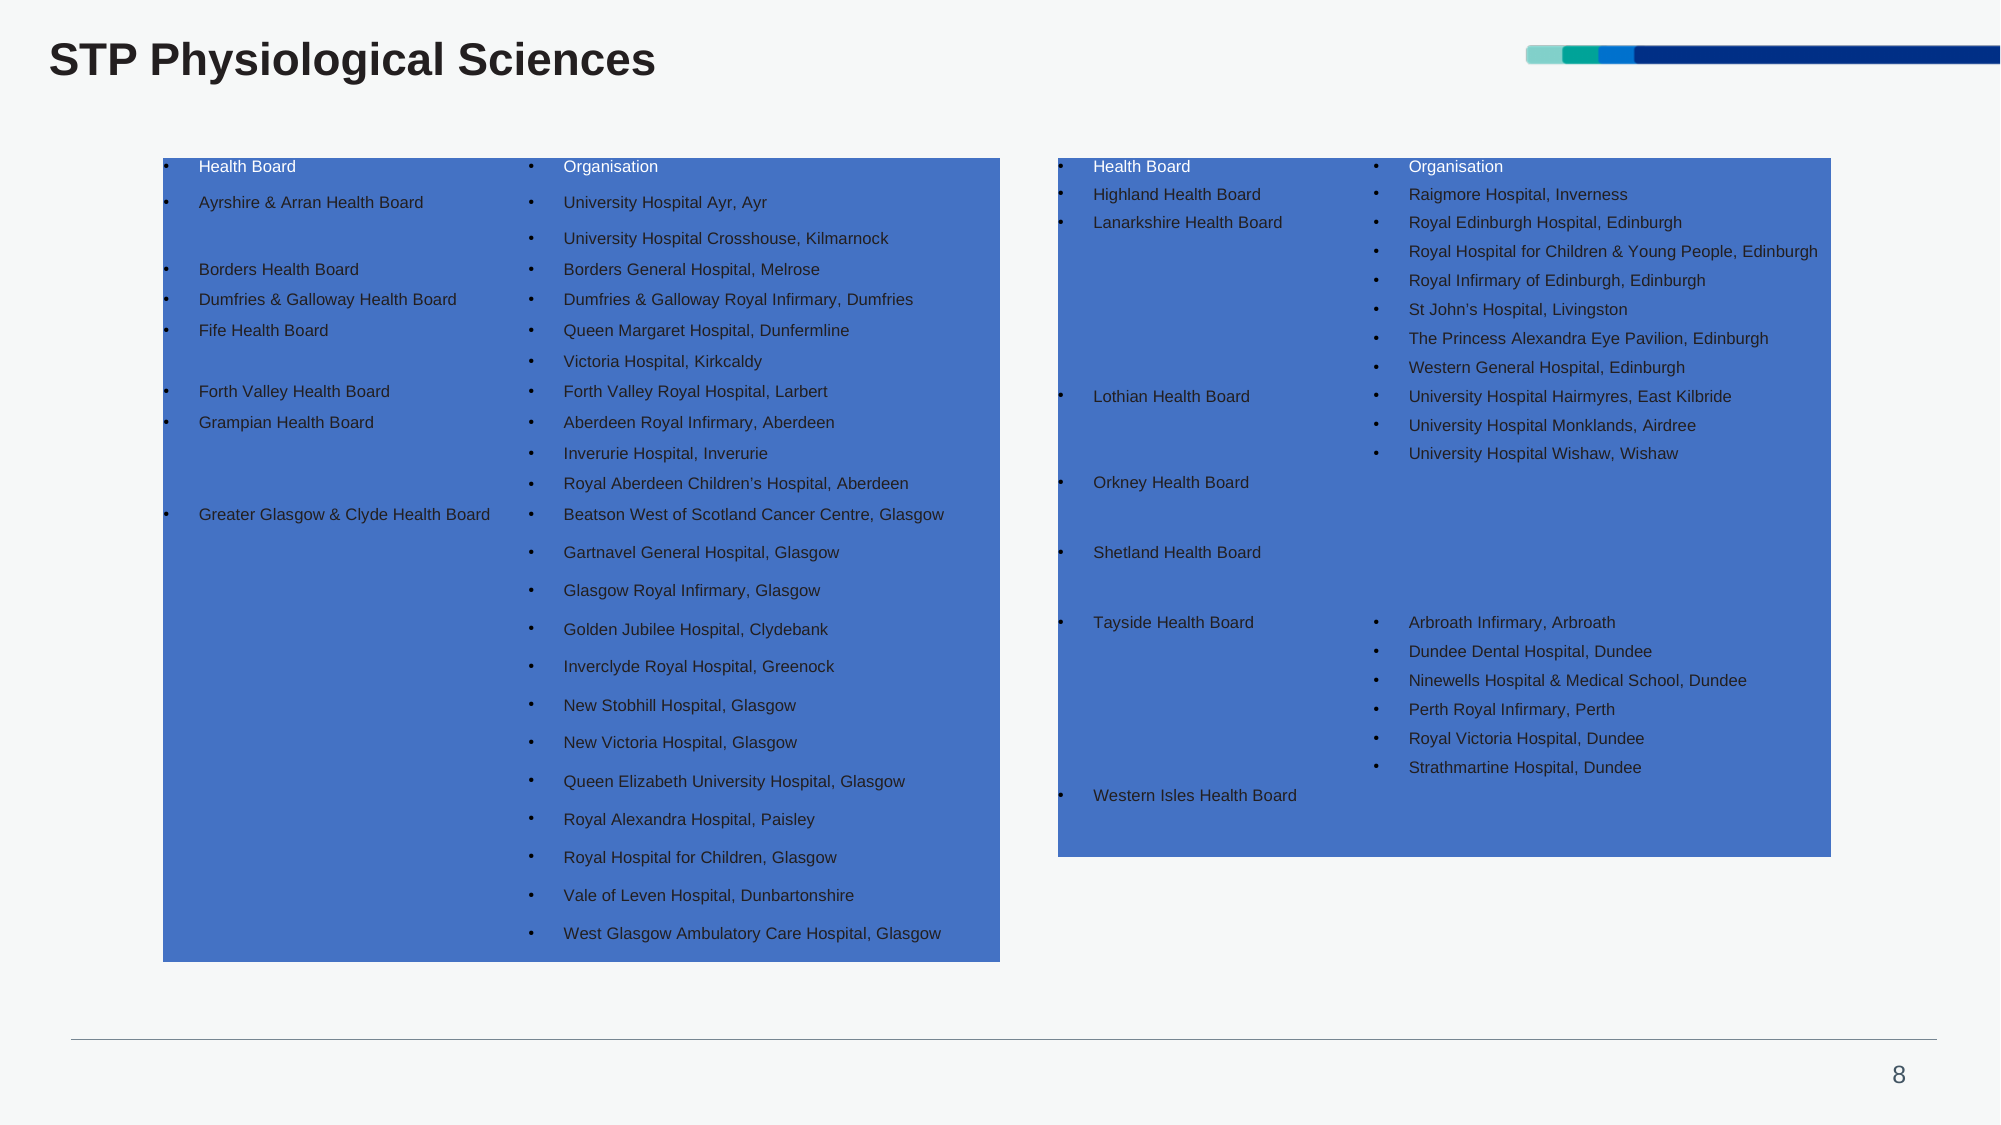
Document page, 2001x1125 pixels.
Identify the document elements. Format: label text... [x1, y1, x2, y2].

table_cell Highland Health Board [1058, 185, 1373, 214]
table_cell University Hospital Monklands, Airdree [1373, 416, 1831, 445]
table_cell St John’s Hospital, Livingston [1373, 300, 1831, 329]
table_cell Fife Health Board [163, 321, 528, 383]
table_cell Queen Elizabeth University Hospital, Glasgow [528, 772, 1000, 810]
table_cell Royal Aberdeen Children’s Hospital, Aberdeen [528, 475, 1000, 506]
table_cell Grampian Health Board [163, 413, 528, 506]
table_cell University Hospital Hairmyres, East Kilbride [1373, 387, 1831, 416]
table_cell Royal Hospital for Children, Glasgow [528, 848, 1000, 886]
table_cell Royal Infirmary of Edinburgh, Edinburgh [1373, 271, 1831, 300]
table_cell Lothian Health Board [1058, 387, 1373, 474]
table_cell Borders General Hospital, Melrose [528, 260, 1000, 291]
table_cell [1373, 474, 1831, 543]
table_header Organisation [528, 158, 1000, 193]
table_cell New Victoria Hospital, Glasgow [528, 734, 1000, 772]
table_cell Shetland Health Board [1058, 543, 1373, 613]
table_cell Aberdeen Royal Infirmary, Aberdeen [528, 413, 1000, 444]
text_box STP Physiological Sciences [33, 22, 739, 93]
table_header Health Board [163, 158, 528, 193]
table_cell Queen Margaret Hospital, Dunfermline [528, 321, 1000, 352]
table_cell Dumfries & Galloway Royal Infirmary, Dumfries [528, 291, 1000, 321]
table_cell Strathmartine Hospital, Dundee [1373, 758, 1831, 787]
table_cell The Princess Alexandra Eye Pavilion, Edinburgh [1373, 329, 1831, 358]
table_cell Royal Victoria Hospital, Dundee [1373, 729, 1831, 758]
table_cell Raigmore Hospital, Inverness [1373, 185, 1831, 214]
table_header Organisation [1373, 158, 1831, 185]
table_cell Inverclyde Royal Hospital, Greenock [528, 658, 1000, 696]
table_cell Greater Glasgow & Clyde Health Board [163, 506, 528, 962]
table_cell Glasgow Royal Infirmary, Glasgow [528, 582, 1000, 620]
table_cell [1373, 787, 1831, 857]
table_cell Western General Hospital, Edinburgh [1373, 358, 1831, 387]
table_cell Golden Jubilee Hospital, Clydebank [528, 620, 1000, 658]
table_cell Orkney Health Board [1058, 474, 1373, 543]
table_cell University Hospital Wishaw, Wishaw [1373, 445, 1831, 474]
table_cell University Hospital Crosshouse, Kilmarnock [528, 229, 1000, 260]
table_cell West Glasgow Ambulatory Care Hospital, Glasgow [528, 924, 1000, 962]
table_cell Tayside Health Board [1058, 613, 1373, 787]
table_cell Perth Royal Infirmary, Perth [1373, 700, 1831, 729]
table_cell [1373, 543, 1831, 613]
table_cell Lanarkshire Health Board [1058, 214, 1373, 387]
table_cell Forth Valley Royal Hospital, Larbert [528, 383, 1000, 413]
table_cell Ninewells Hospital & Medical School, Dundee [1373, 671, 1831, 700]
table_cell Gartnavel General Hospital, Glasgow [528, 544, 1000, 582]
table_cell Forth Valley Health Board [163, 383, 528, 413]
table_cell Vale of Leven Hospital, Dunbartonshire [528, 886, 1000, 924]
table_cell Western Isles Health Board [1058, 787, 1373, 857]
table_cell Dundee Dental Hospital, Dundee [1373, 642, 1831, 671]
table_cell Inverurie Hospital, Inverurie [528, 444, 1000, 475]
table_cell Royal Edinburgh Hospital, Edinburgh [1373, 214, 1831, 242]
table_cell Beatson West of Scotland Cancer Centre, Glasgow [528, 506, 1000, 544]
table_cell Borders Health Board [163, 260, 528, 291]
table_header Health Board [1058, 158, 1373, 185]
table_cell Royal Hospital for Children & Young People, Edinburgh [1373, 242, 1831, 271]
table_cell Victoria Hospital, Kirkcaldy [528, 352, 1000, 383]
table_cell New Stobhill Hospital, Glasgow [528, 696, 1000, 734]
table_cell Ayrshire & Arran Health Board [163, 193, 528, 260]
table_cell Royal Alexandra Hospital, Paisley [528, 810, 1000, 848]
table_cell University Hospital Ayr, Ayr [528, 193, 1000, 229]
table_cell Arbroath Infirmary, Arbroath [1373, 613, 1831, 642]
table_cell Dumfries & Galloway Health Board [163, 291, 528, 321]
